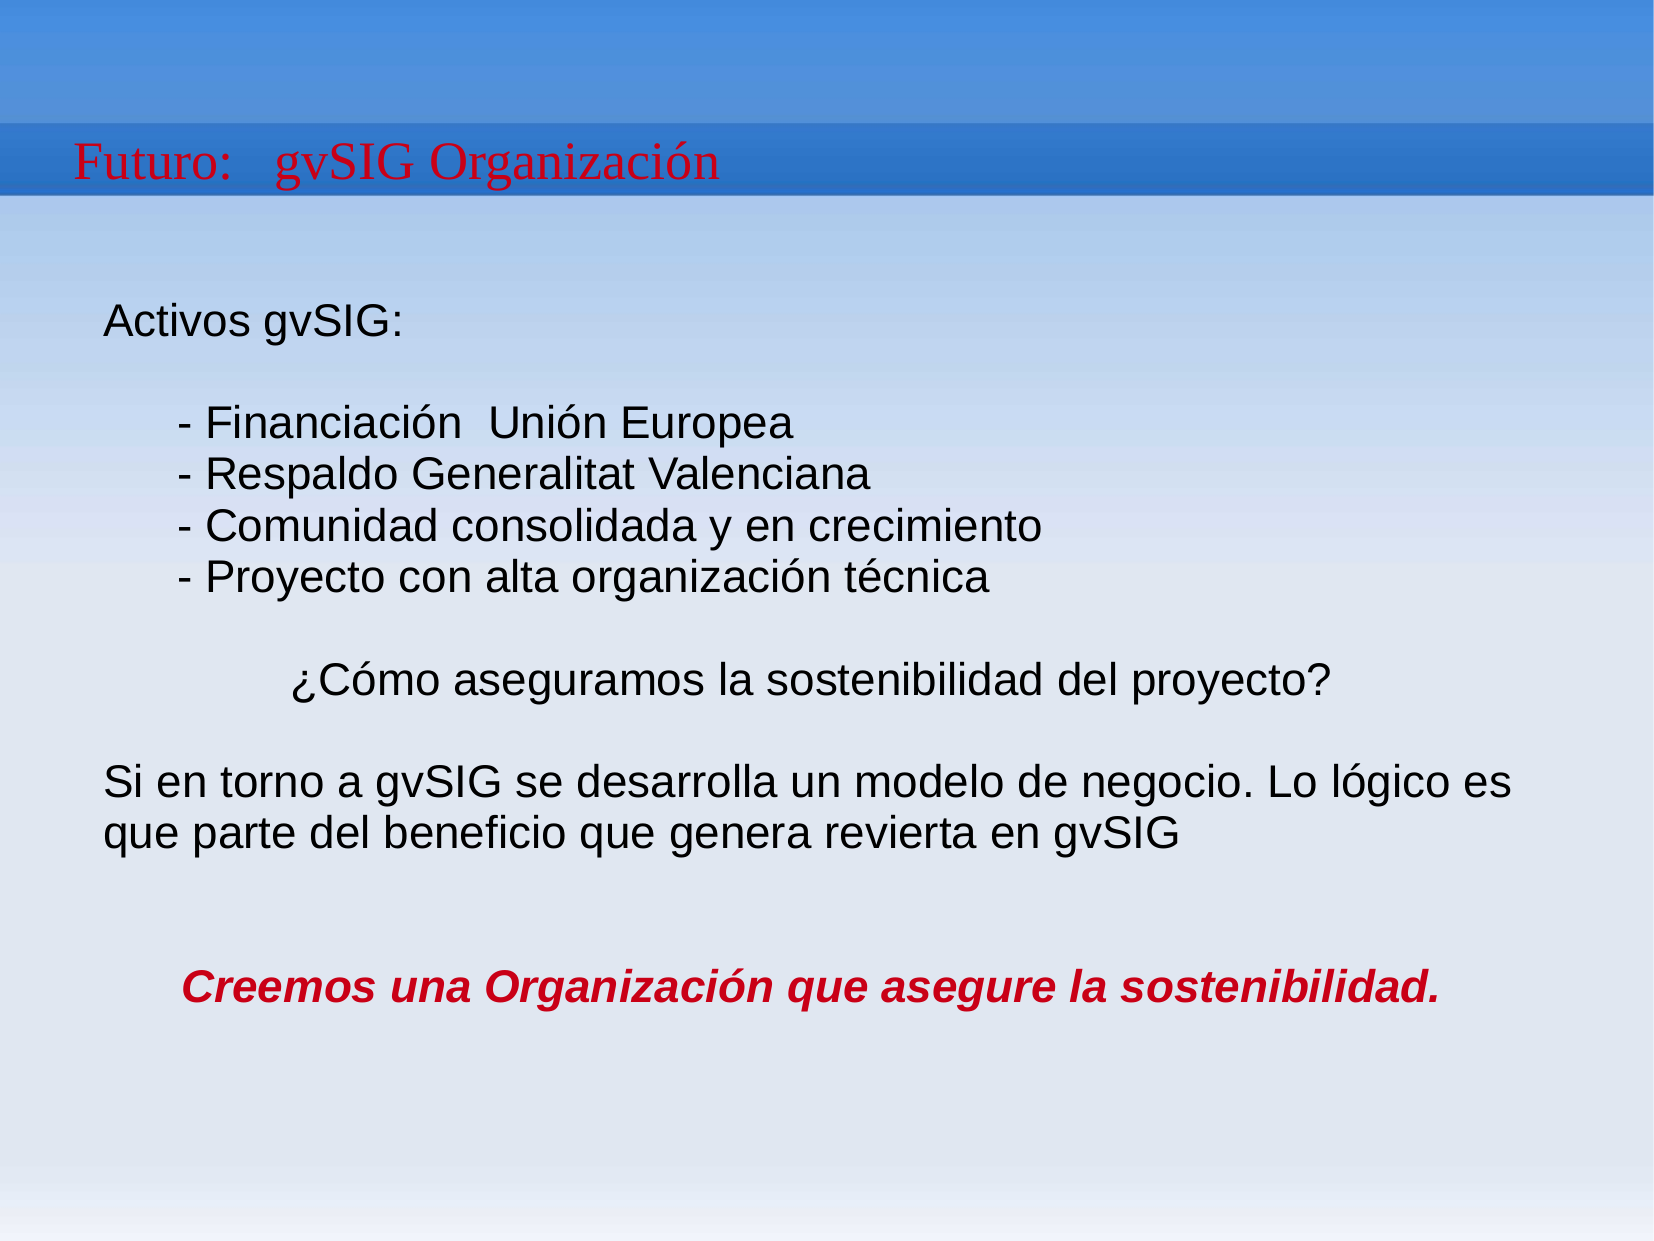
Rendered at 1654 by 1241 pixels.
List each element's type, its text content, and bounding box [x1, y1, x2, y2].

text_box Activos gvSIG: - Financiación Unión Europea - Respaldo Generalitat Valenciana - Comunidad consolidada y en crecimiento - Proyecto con alta organización técnica ¿Cómo aseguramos la sostenibilidad del proyecto? Si en torno a gvSIG se desarrolla un modelo de negocio. Lo lógico es que parte del beneficio que genera revierta en gvSIG Creemos una Organización que asegure la sostenibilidad. [88, 236, 1536, 1020]
text_box Futuro: gvSIG Organización [59, 124, 975, 205]
picture [0, 0, 1654, 1241]
